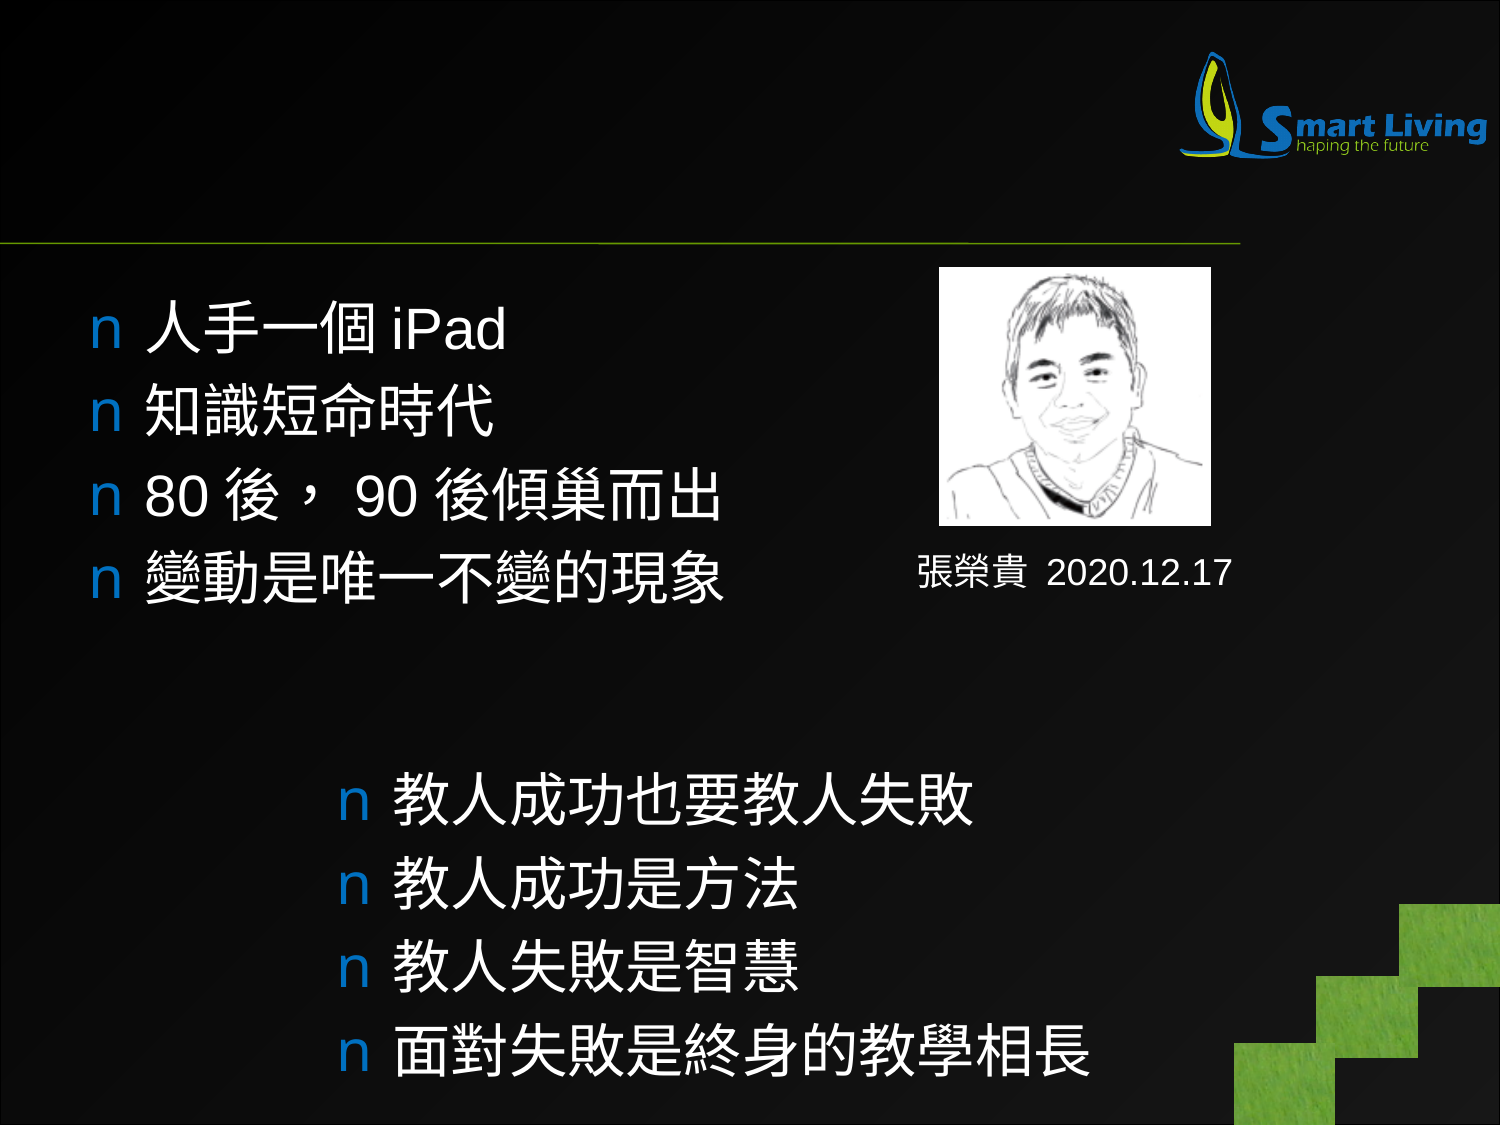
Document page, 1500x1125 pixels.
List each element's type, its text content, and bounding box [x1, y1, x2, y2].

picture [939, 267, 1211, 526]
text_box 人手一個iPad 知識短命時代 80後，90後傾巢而出 變動是唯一不變的現象 [88, 291, 1418, 657]
text_box 張榮貴 2020.12.17 [901, 540, 1253, 601]
text_box 教人成功也要教人失敗 教人成功是方法 教人失敗是智慧 面對失敗是終身的教學相長 [336, 763, 1128, 1011]
